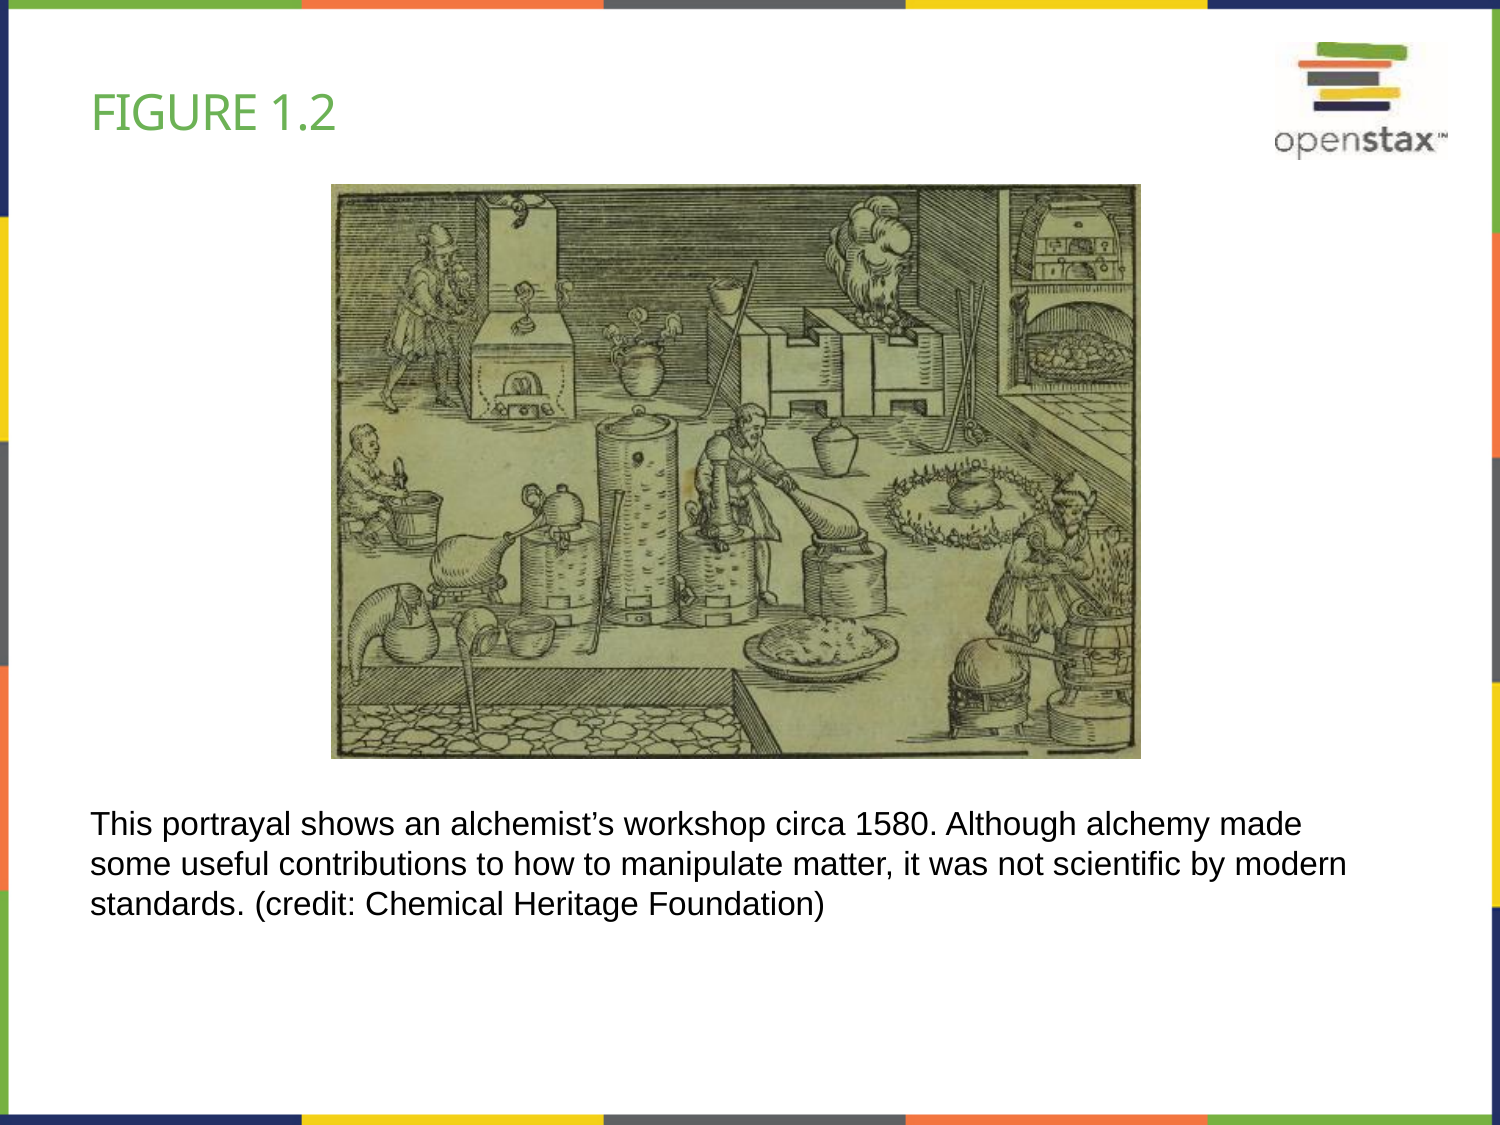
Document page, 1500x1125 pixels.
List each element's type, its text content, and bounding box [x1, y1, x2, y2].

picture [0, 0, 1500, 1125]
list This portrayal shows an alchemist’s workshop circa 1580. Although alchemy made some useful contributions to how to manipulate matter, it was not scientific by modern standards. (credit: Chemical Heritage Foundation) [75, 794, 1398, 986]
title Figure 1.2 [75, 39, 1398, 148]
